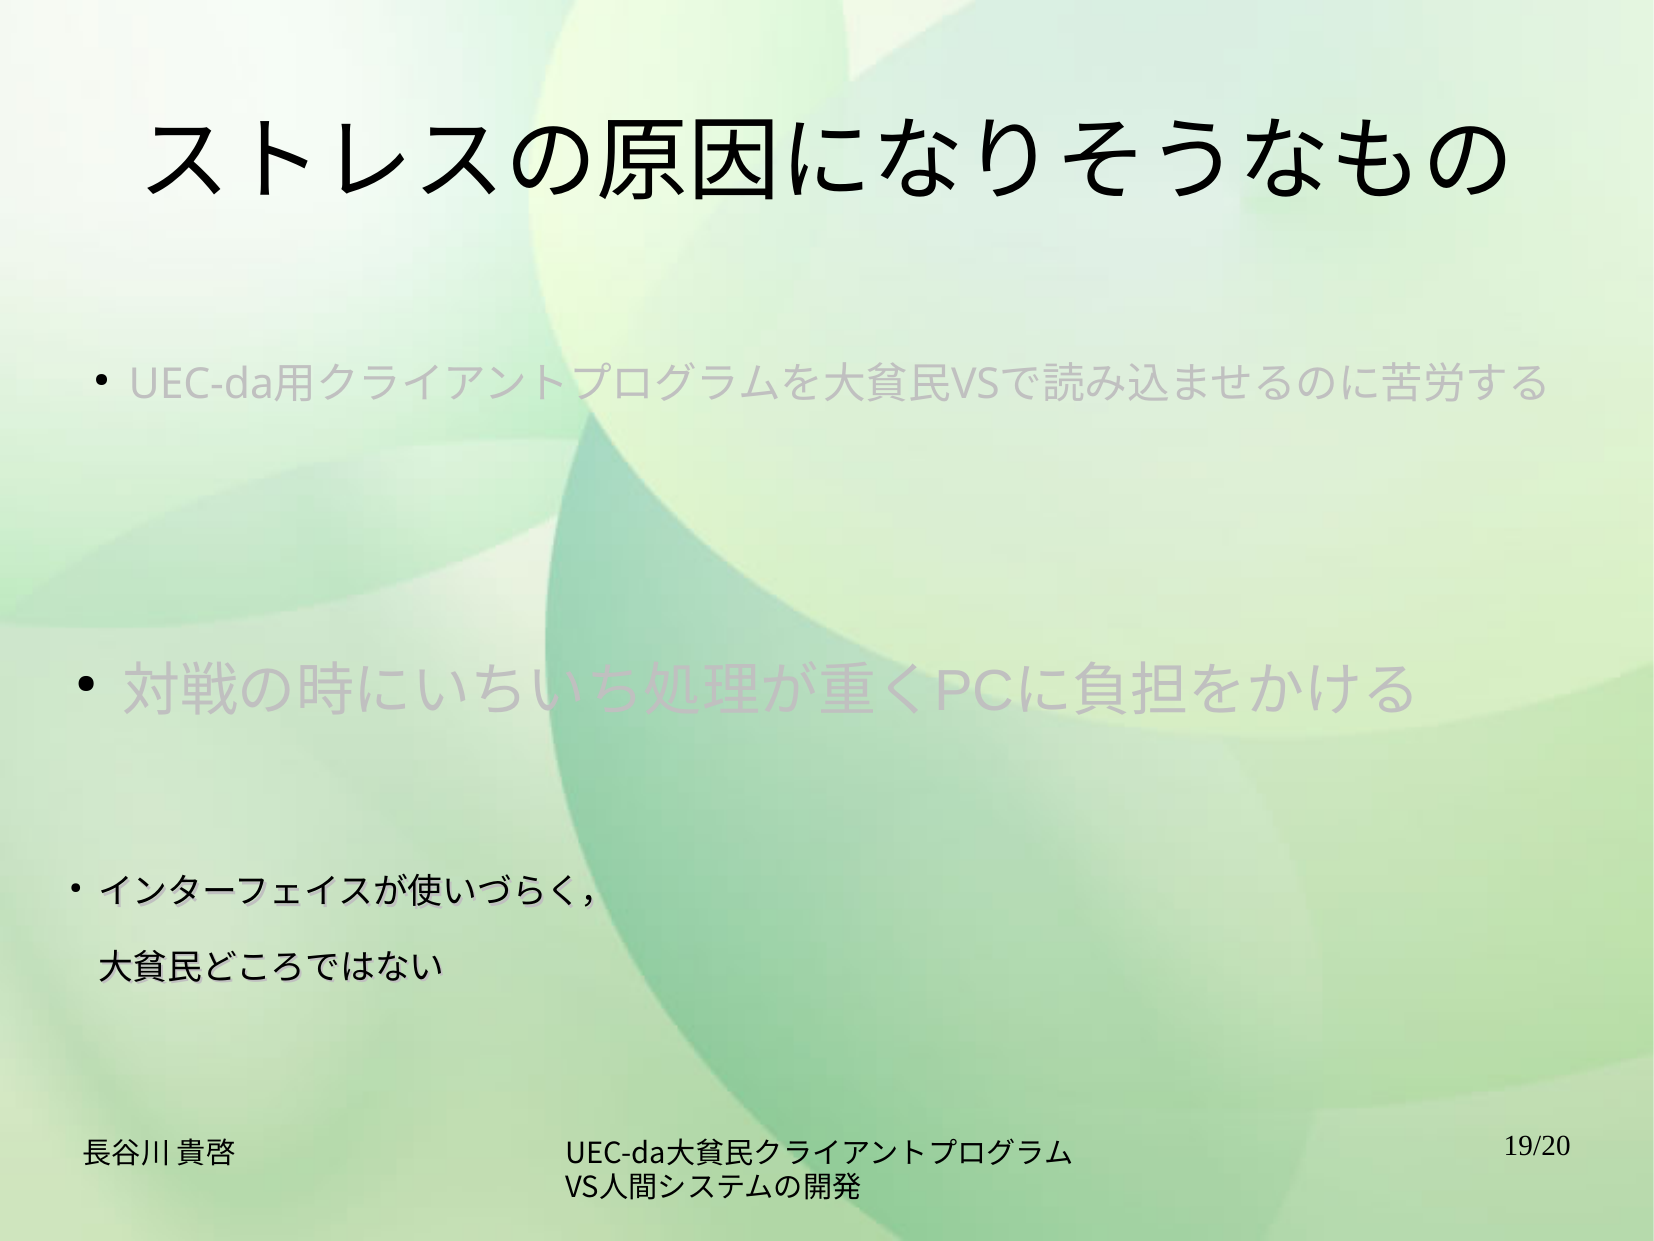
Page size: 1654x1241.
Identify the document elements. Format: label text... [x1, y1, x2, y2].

picture [0, 0, 1654, 1241]
title ストレスの原因になりそうなもの [82, 49, 1571, 257]
list インターフェイスが使いづらく， 大貧民どころではない [60, 838, 1516, 993]
list [47, 885, 1538, 1099]
list UEC-da用クライアントプログラムを大貧民VSで読み込ませるのに苦労する [82, 318, 1571, 502]
list 対戦の時にいちいち処理が重くPCに負担をかける [60, 600, 1516, 755]
